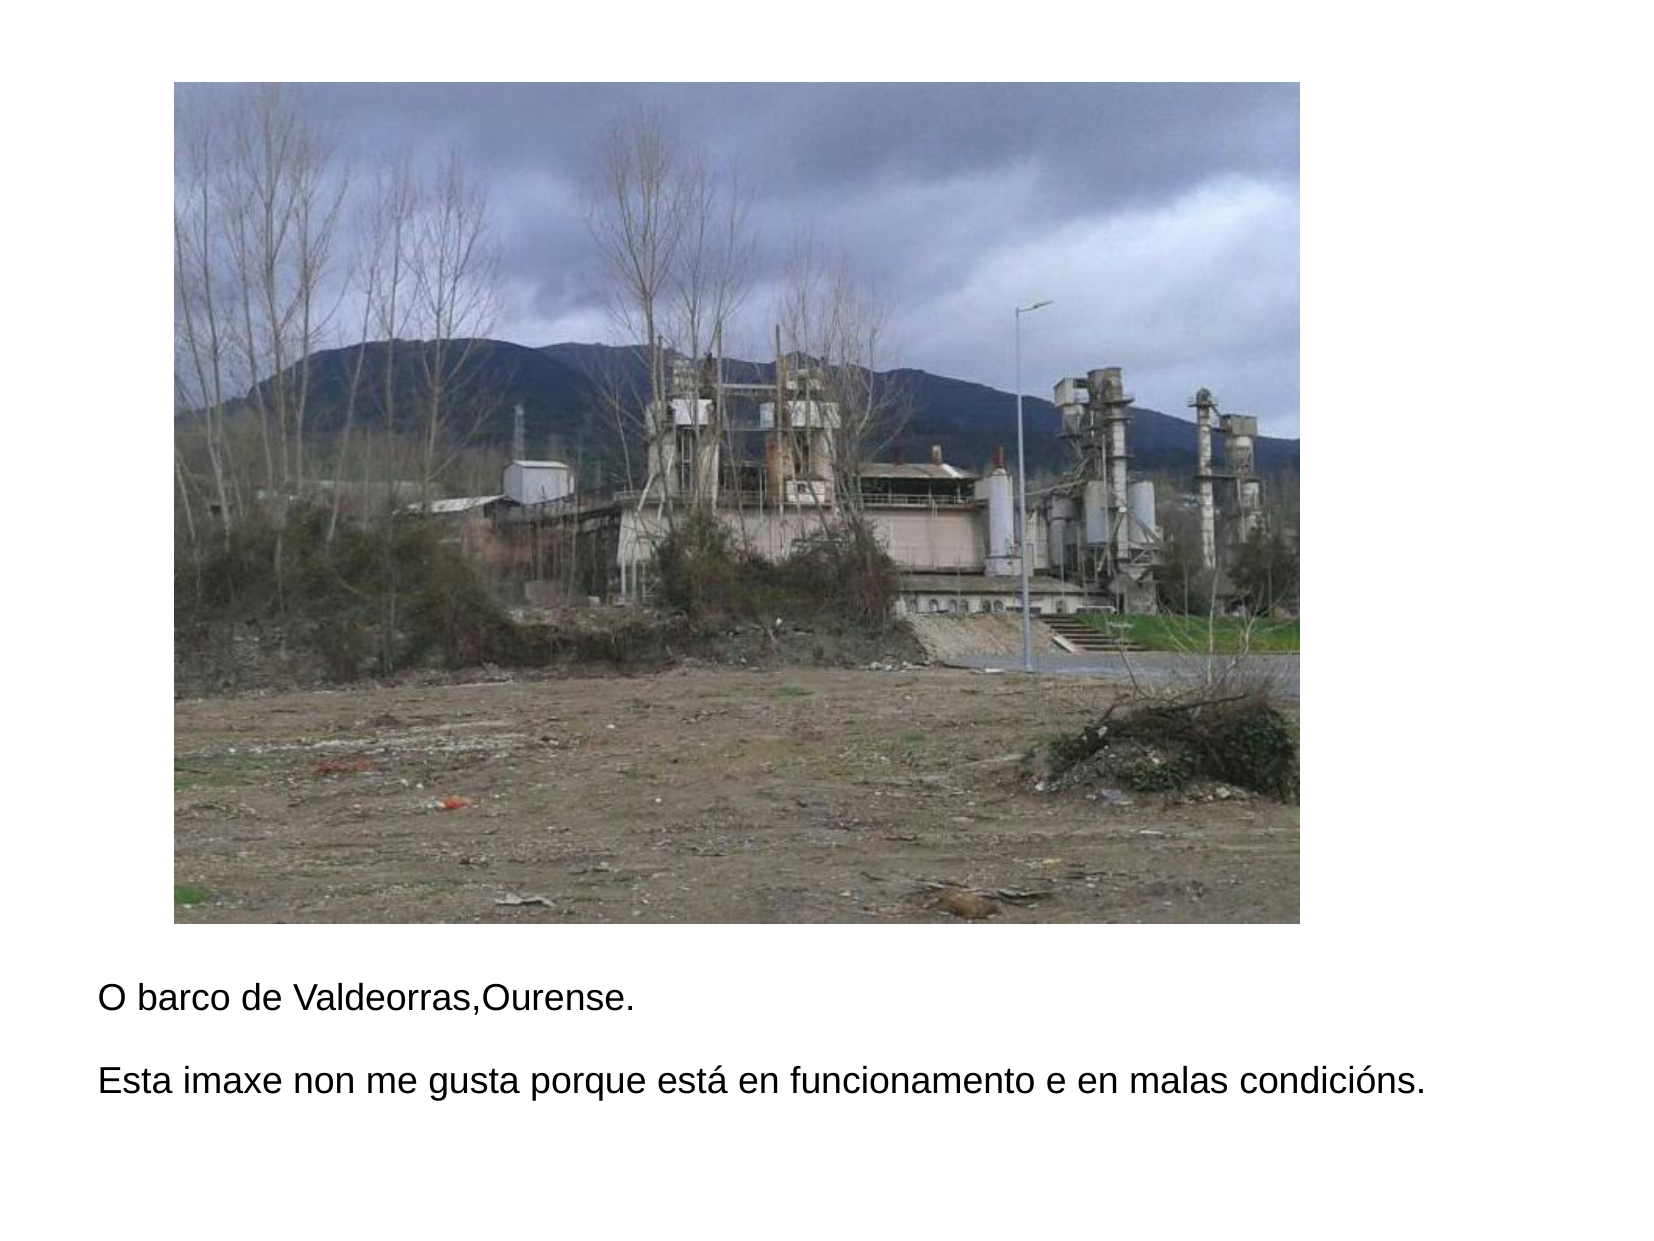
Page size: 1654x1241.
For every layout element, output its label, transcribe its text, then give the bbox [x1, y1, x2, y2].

picture [174, 82, 1300, 924]
text_box O barco de Valdeorras,Ourense. Esta imaxe non me gusta porque está en funcionamento e en malas condicións. [82, 968, 1536, 1110]
